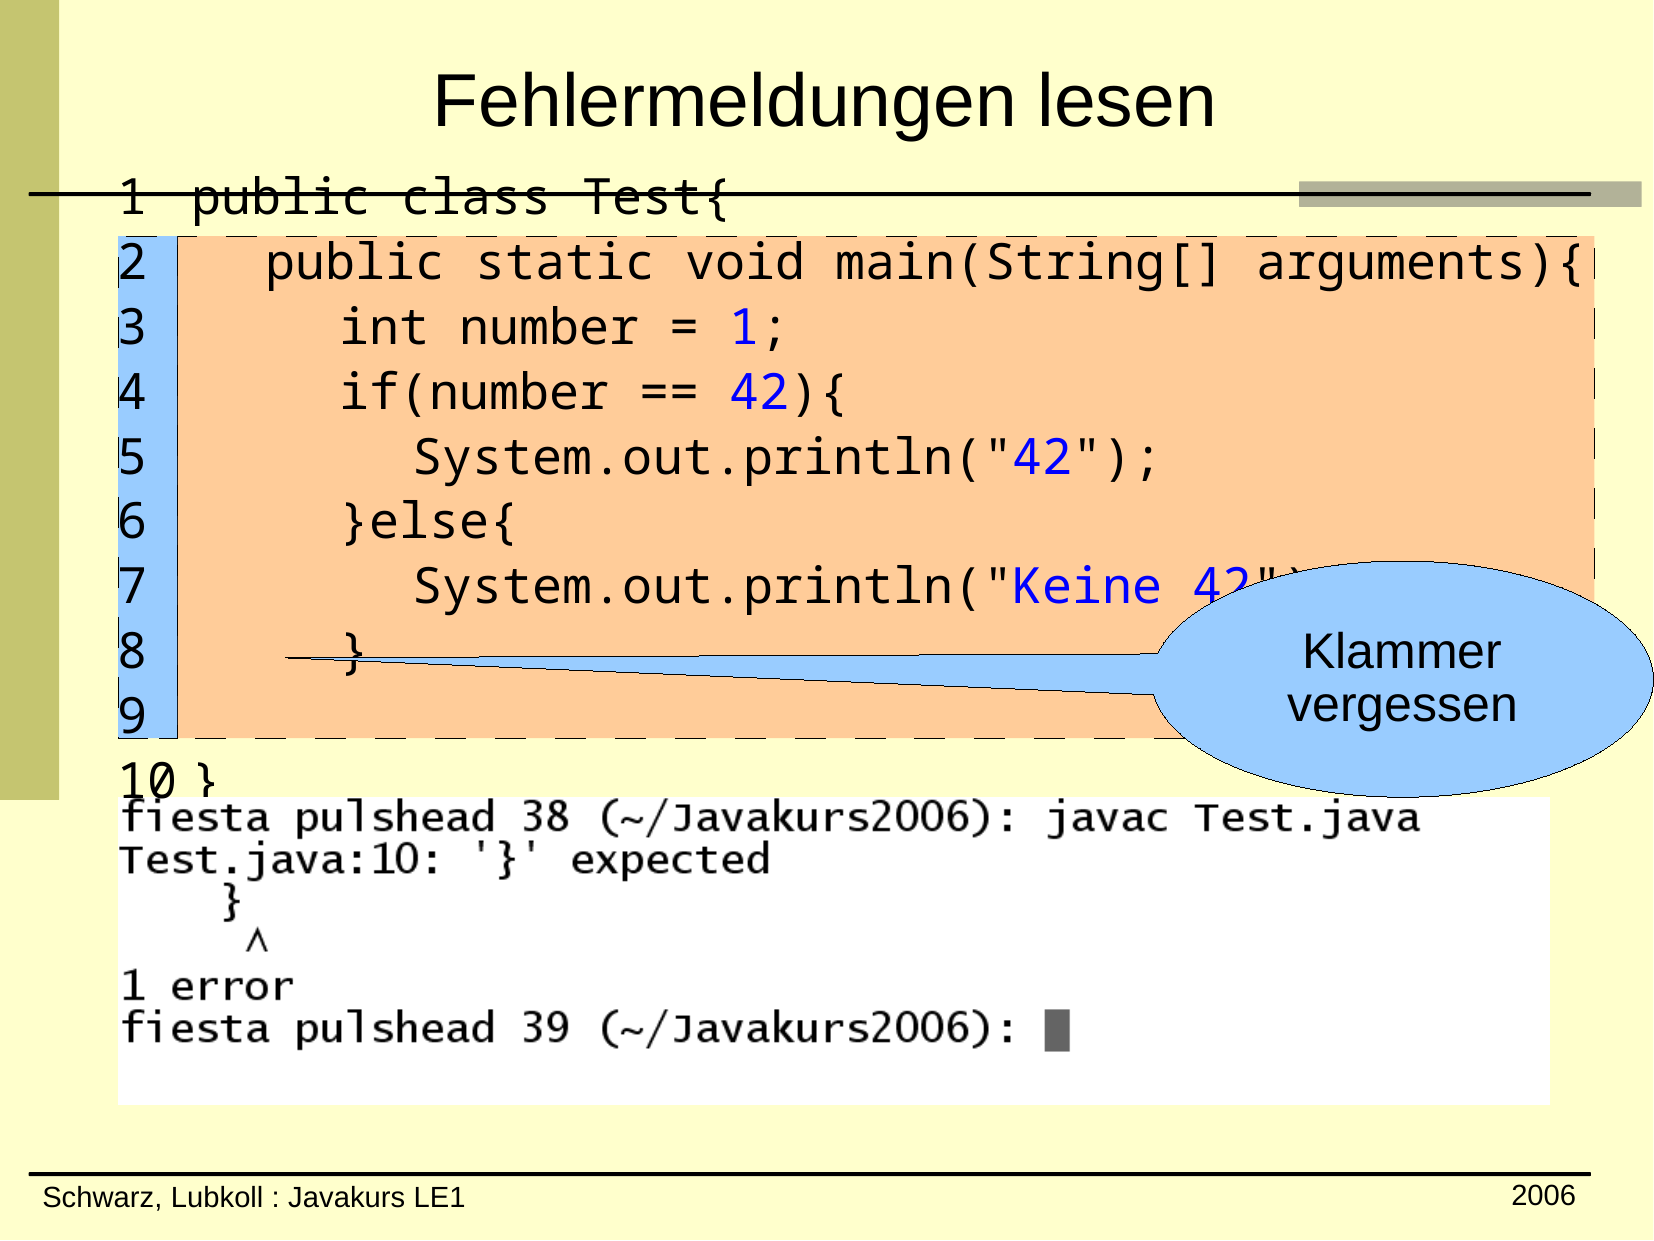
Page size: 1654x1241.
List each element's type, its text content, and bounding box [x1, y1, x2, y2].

text_box public class Test{ public static void main(String[] arguments){ int number = 1; if(number == 42){ System.out.println("42"); }else{ System.out.println("Keine 42"); } } [178, 236, 1595, 739]
picture [118, 797, 1550, 1105]
text_box Klammer vergessen [285, 561, 1654, 798]
title Fehlermeldungen lesen [119, 19, 1532, 188]
text_box 1 2 3 4 5 6 7 8 9 10 [118, 236, 178, 739]
